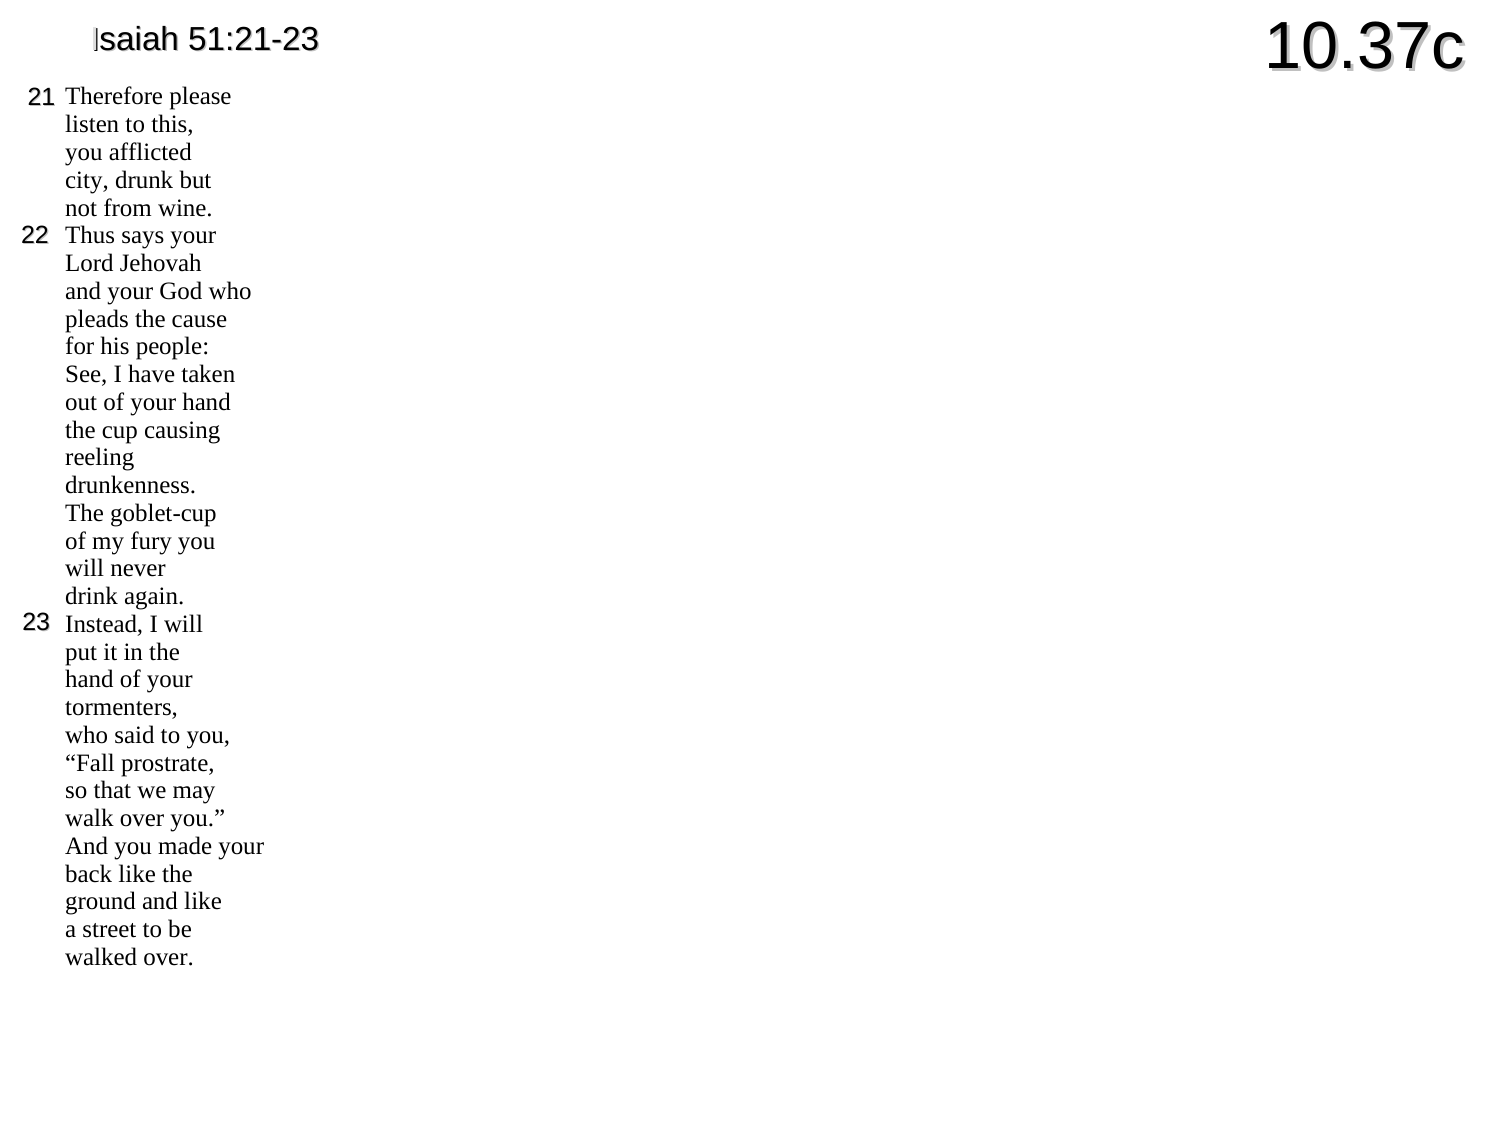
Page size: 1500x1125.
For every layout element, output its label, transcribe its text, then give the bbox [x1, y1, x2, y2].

text_box Isaiah 51:21-23 [74, 12, 475, 65]
text_box 23 [7, 599, 95, 644]
text_box 22 [5, 213, 94, 257]
text_box 10.37c [1249, 0, 1500, 91]
text_box 21 [12, 74, 100, 119]
text_box Therefore please listen to this, you afflicted city, drunk but not from wine. Thus says your Lord Jehovah and your God who pleads the cause for his people: See, I have taken out of your hand the cup causing reeling drunkenness. The goblet-cup of my fury you will never drink again. Instead, I will put it in the hand of your tormenters, who said to you, “Fall prostrate, so that we may walk over you.” And you made your back like the ground and like a street to be walked over. [50, 75, 338, 979]
